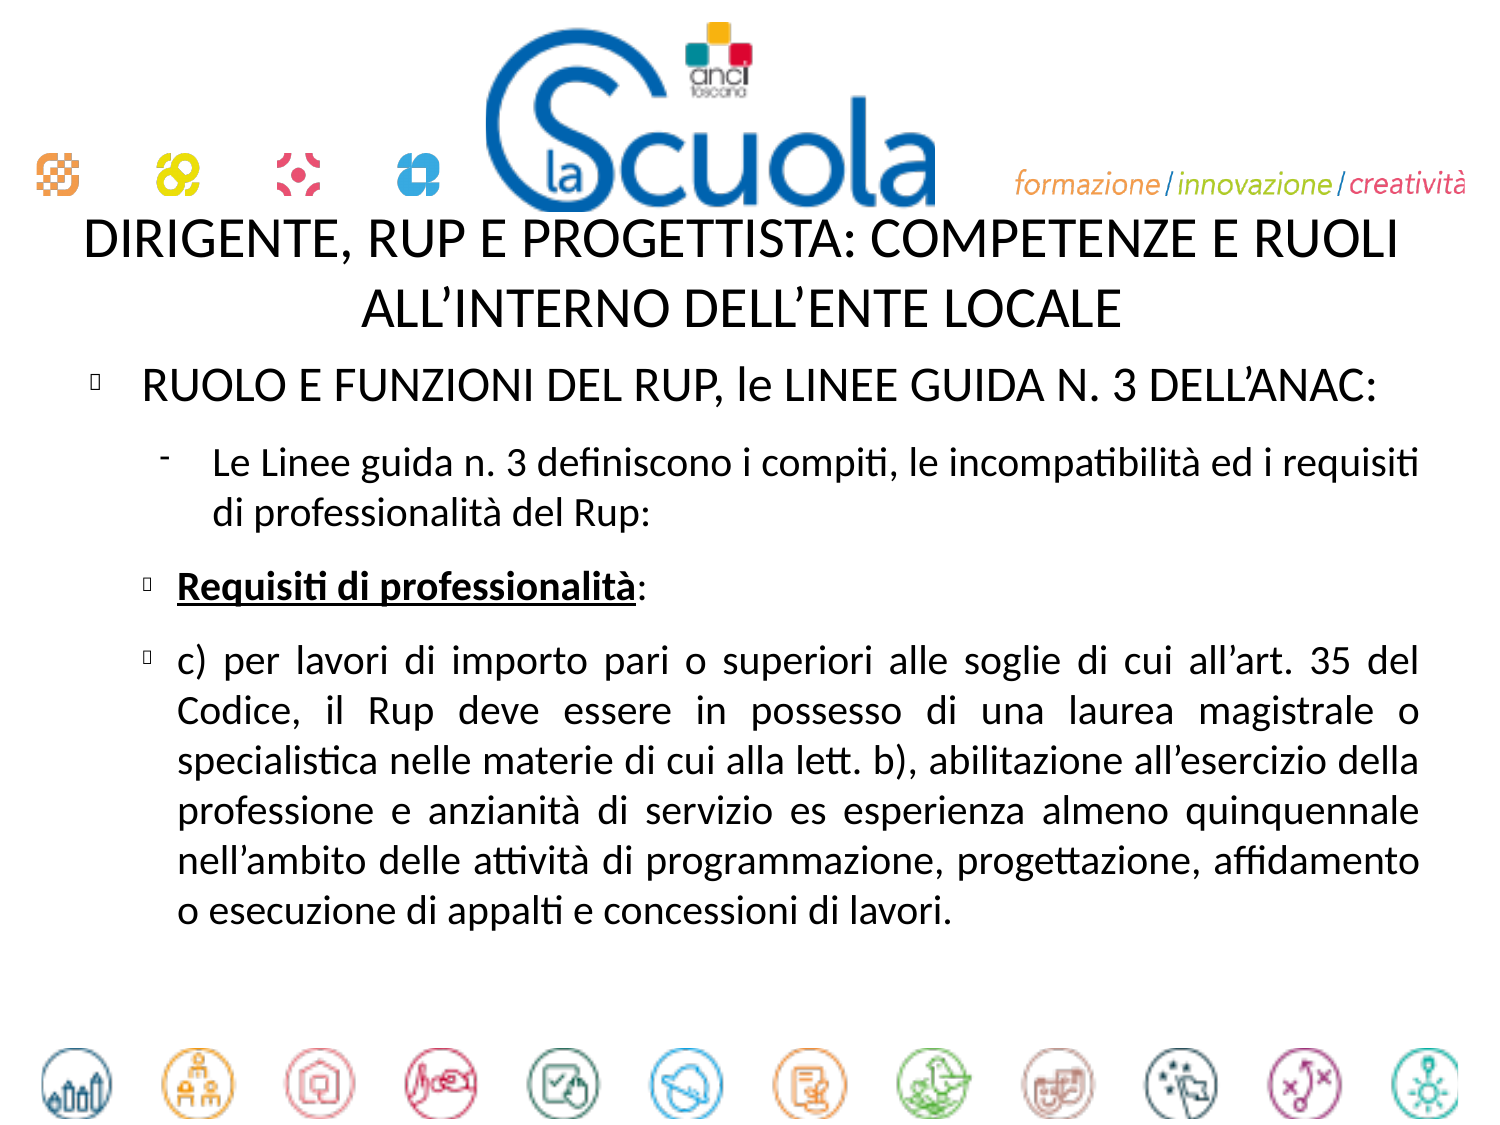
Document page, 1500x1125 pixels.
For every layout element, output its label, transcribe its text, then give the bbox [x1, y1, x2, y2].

text_box DIRIGENTE, RUP E PROGETTISTA: COMPETENZE E RUOLI ALL’INTERNO DELL’ENTE LOCALE [67, 175, 1418, 364]
text_box RUOLO E FUNZIONI DEL RUP, le LINEE GUIDA N. 3 DELL’ANAC: Le Linee guida n. 3 definiscono i compiti, le incompatibilità ed i requisiti di professionalità del Rup: Requisiti di professionalità: c) per lavori di importo pari o superiori alle soglie di cui all’art. 35 del Codice, il Rup deve essere in possesso di una laurea magistrale o specialistica nelle materie di cui alla lett. b), abilitazione all’esercizio della professione e anzianità di servizio es esperienza almeno quinquennale nell’ambito delle attività di programmazione, progettazione, affidamento o esecuzione di appalti e concessioni di lavori. [70, 351, 1421, 1004]
